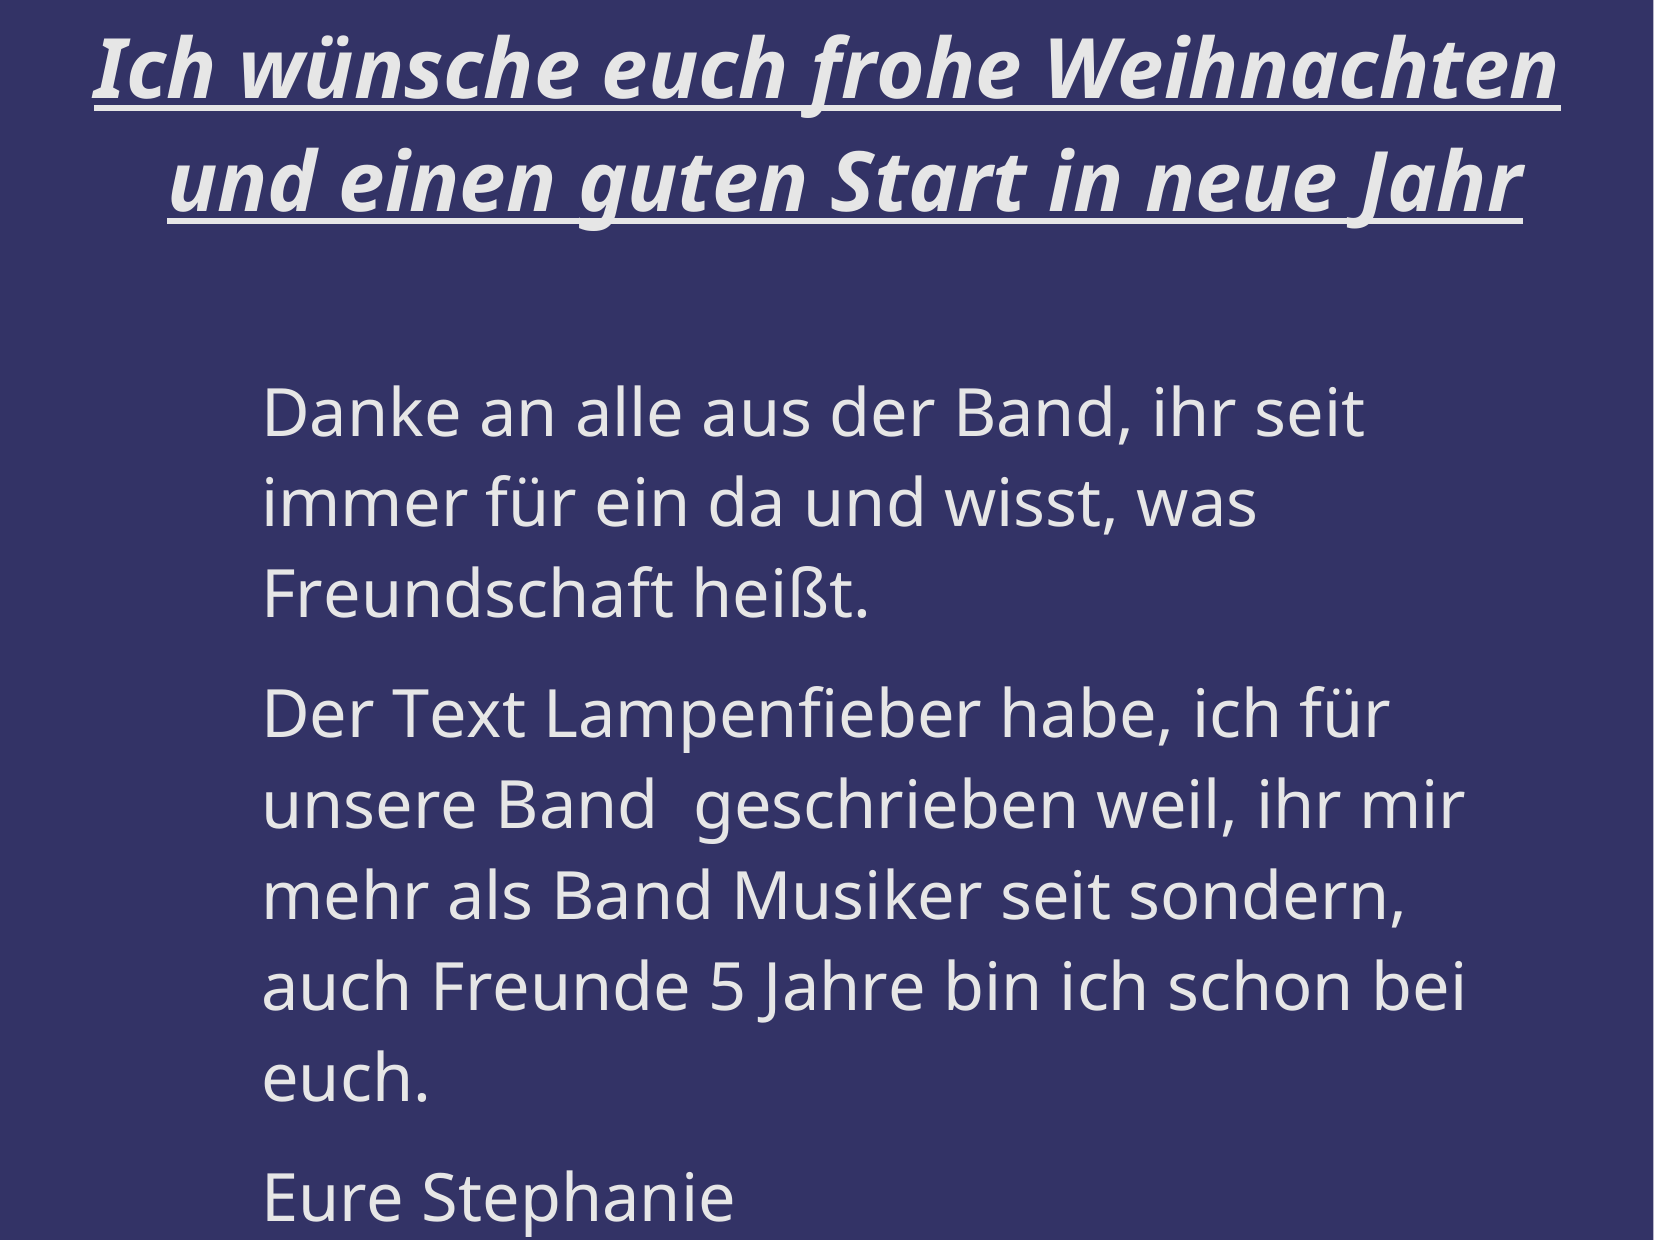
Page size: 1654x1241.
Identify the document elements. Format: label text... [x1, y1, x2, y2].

title Ich wünsche euch frohe Weihnachten und einen guten Start in neue Jahr [21, 6, 1634, 239]
list Danke an alle aus der Band, ihr seit immer für ein da und wisst, was Freundschaft heißt. Der Text Lampenfieber habe, ich für unsere Band geschrieben weil, ihr mir mehr als Band Musiker seit sondern, auch Freunde 5 Jahre bin ich schon bei euch. Eure Stephanie [178, 364, 1570, 1169]
